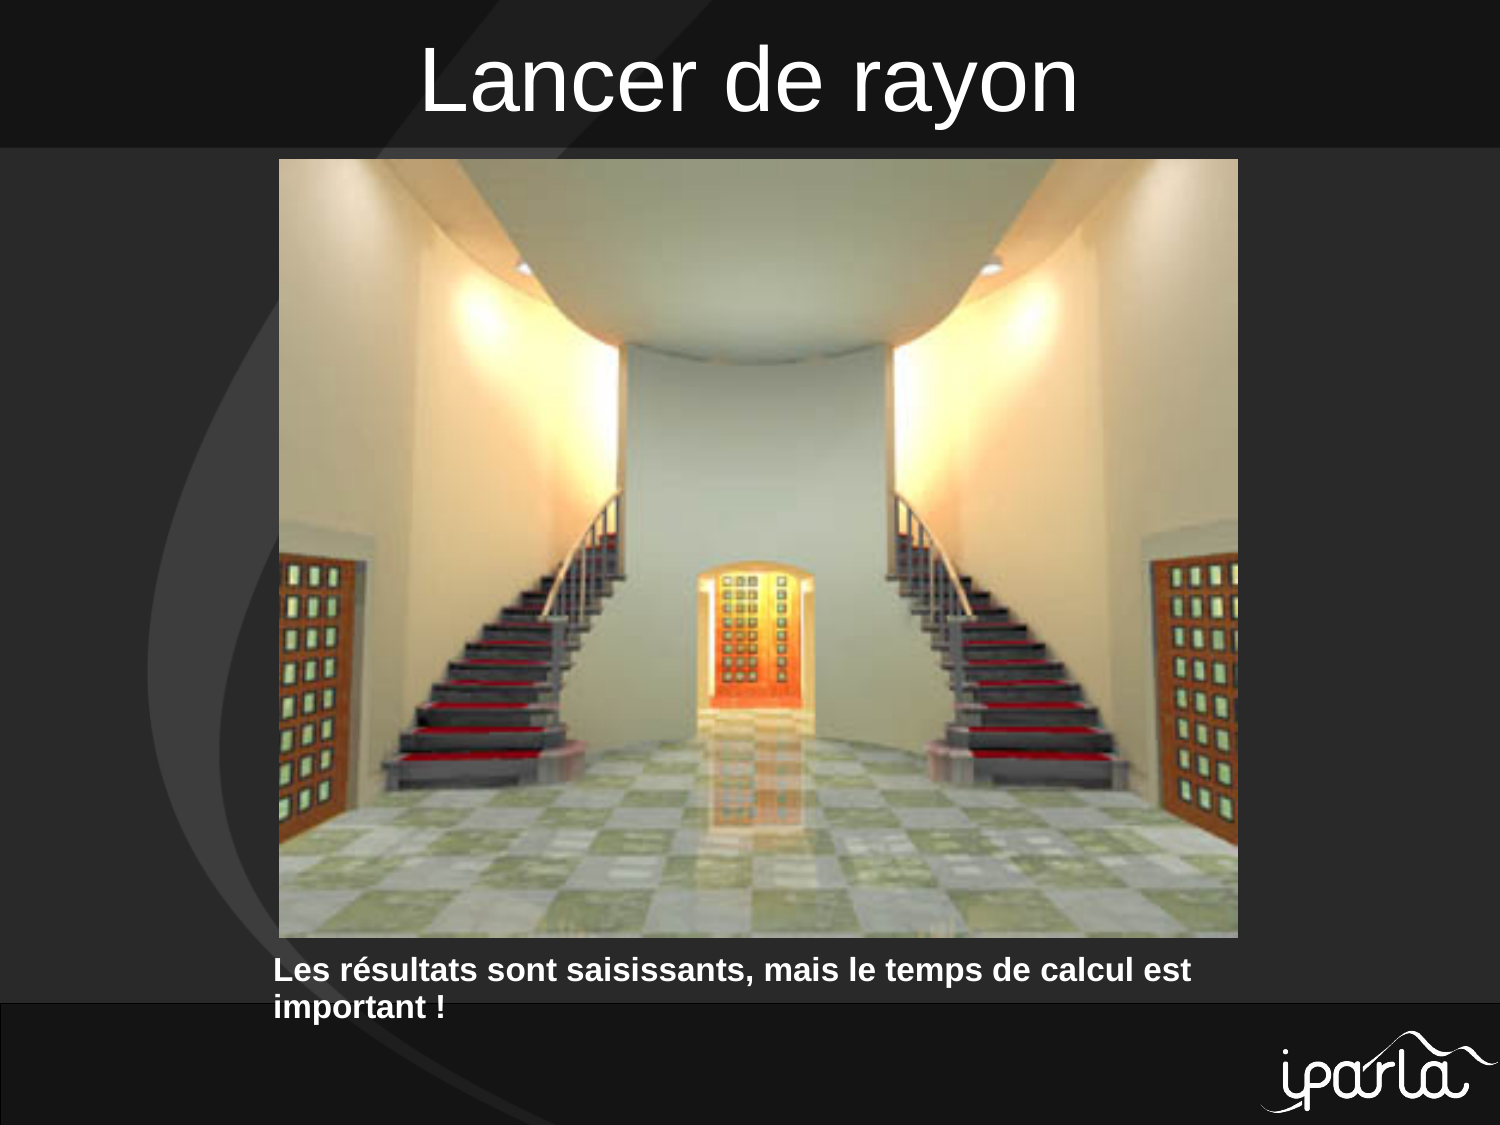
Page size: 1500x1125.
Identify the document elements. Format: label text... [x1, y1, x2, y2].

text_box Les résultats sont saisissants, mais le temps de calcul est important ! [258, 941, 1271, 1035]
picture [0, 0, 1500, 1003]
title Lancer de rayon [75, 24, 1425, 155]
picture [1, 1004, 1500, 1125]
